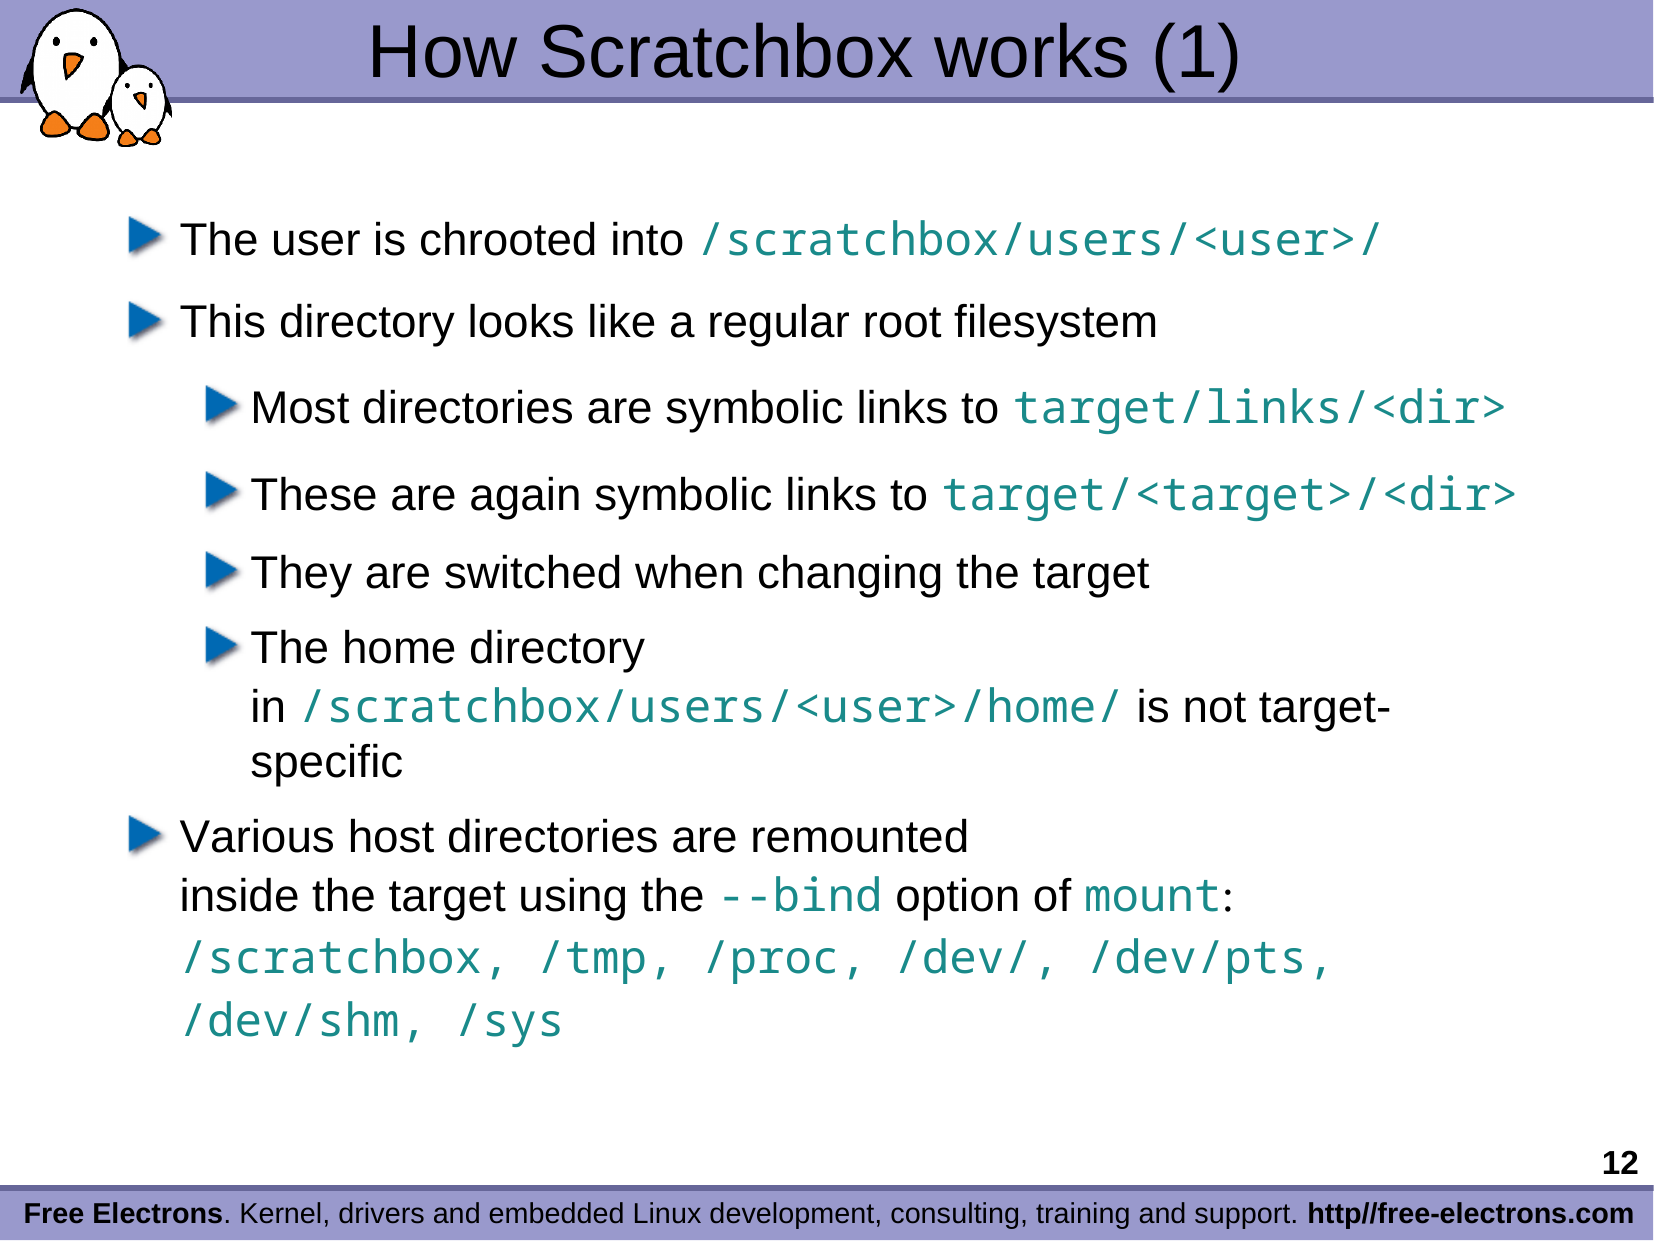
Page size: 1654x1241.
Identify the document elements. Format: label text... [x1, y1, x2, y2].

picture [20, 8, 172, 147]
list The user is chrooted into /scratchbox/users/<user>/ This directory looks like a regular root filesystem Most directories are symbolic links to target/links/<dir> These are again symbolic links to target/<target>/<dir> They are switched when changing the target The home directory in /scratchbox/users/<user>/home/ is not target-specific Various host directories are remounted inside the target using the --bind option of mount: /scratchbox, /tmp, /proc, /dev/, /dev/pts, /dev/shm, /sys [108, 206, 1521, 1057]
title How Scratchbox works (1) [60, 0, 1551, 104]
